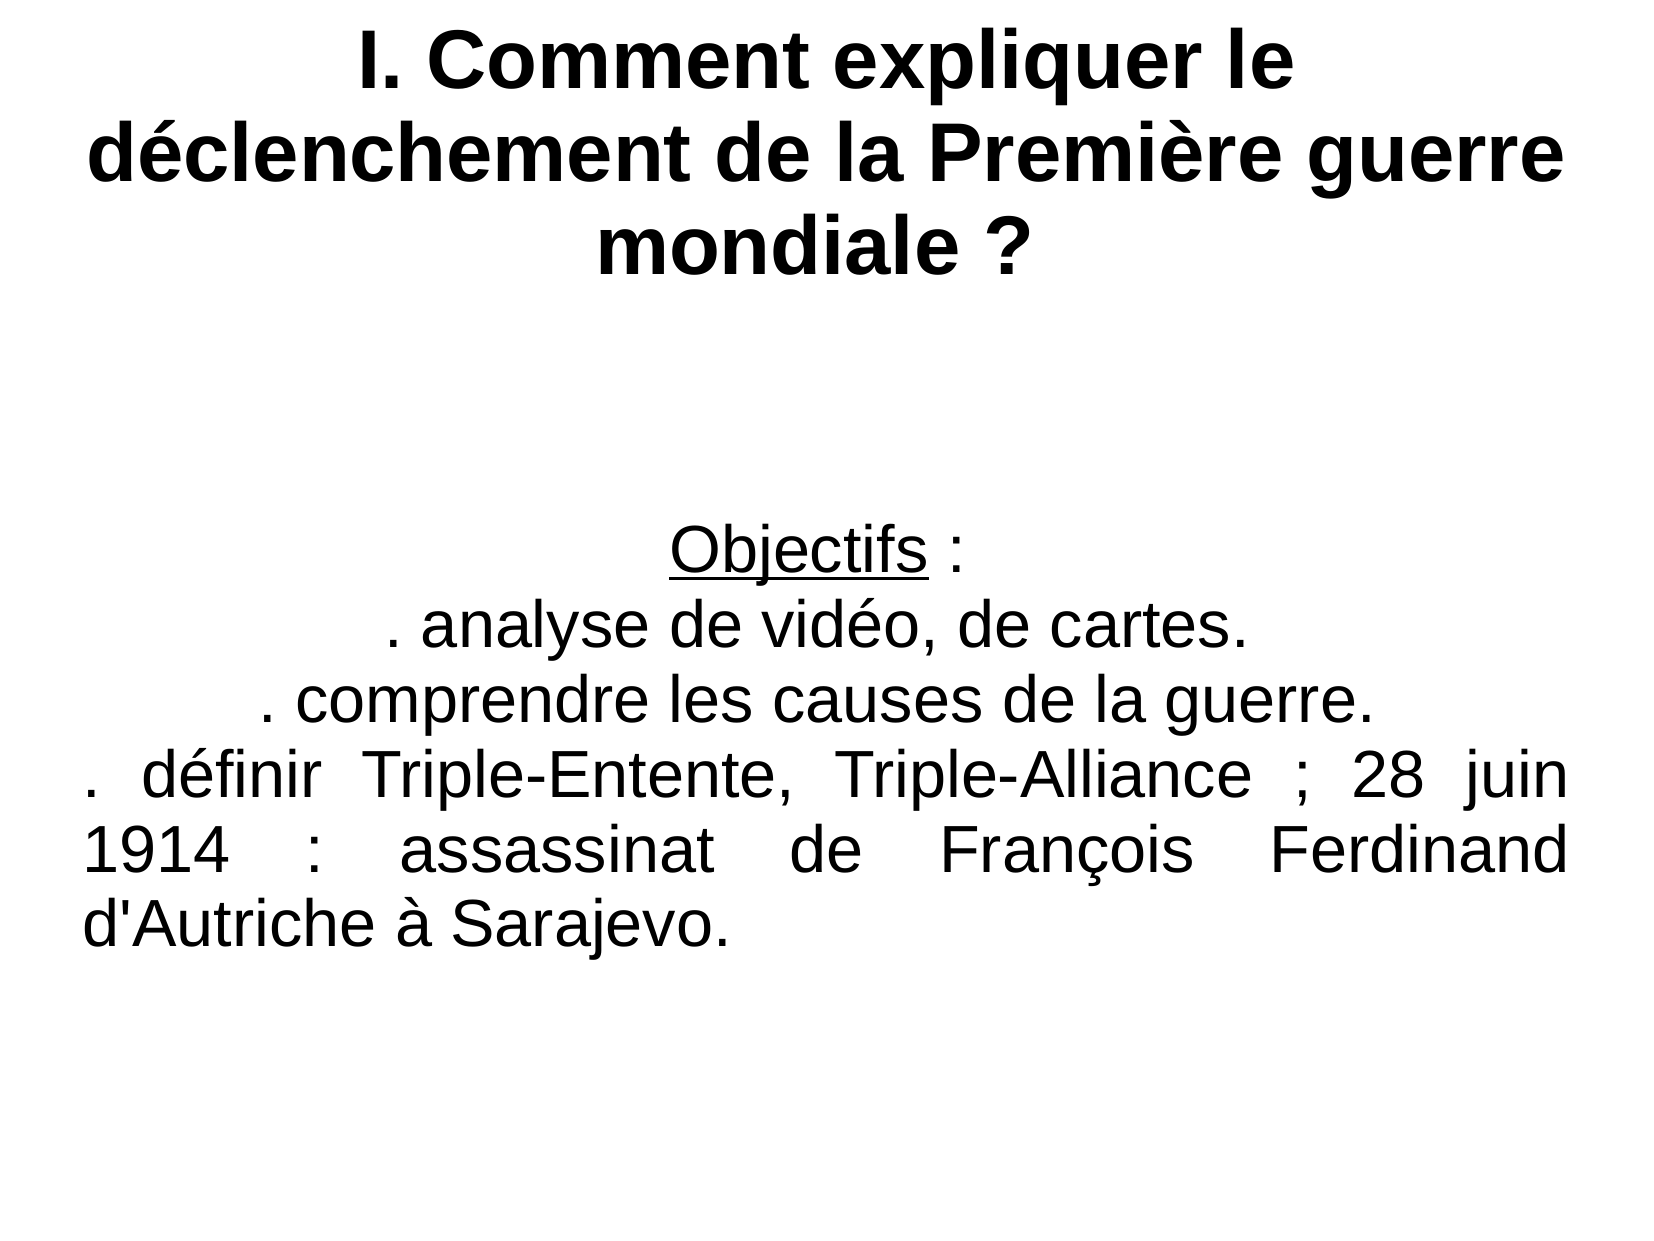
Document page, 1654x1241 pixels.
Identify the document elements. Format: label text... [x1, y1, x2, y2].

title I. Comment expliquer le déclenchement de la Première guerre mondiale ? [82, 13, 1571, 293]
subtitle Objectifs : . analyse de vidéo, de cartes. . comprendre les causes de la guerre. . définir Triple-Entente, Triple-Alliance ; 28 juin 1914 : assassinat de François Ferdinand d'Autriche à Sarajevo. [82, 297, 1571, 1102]
